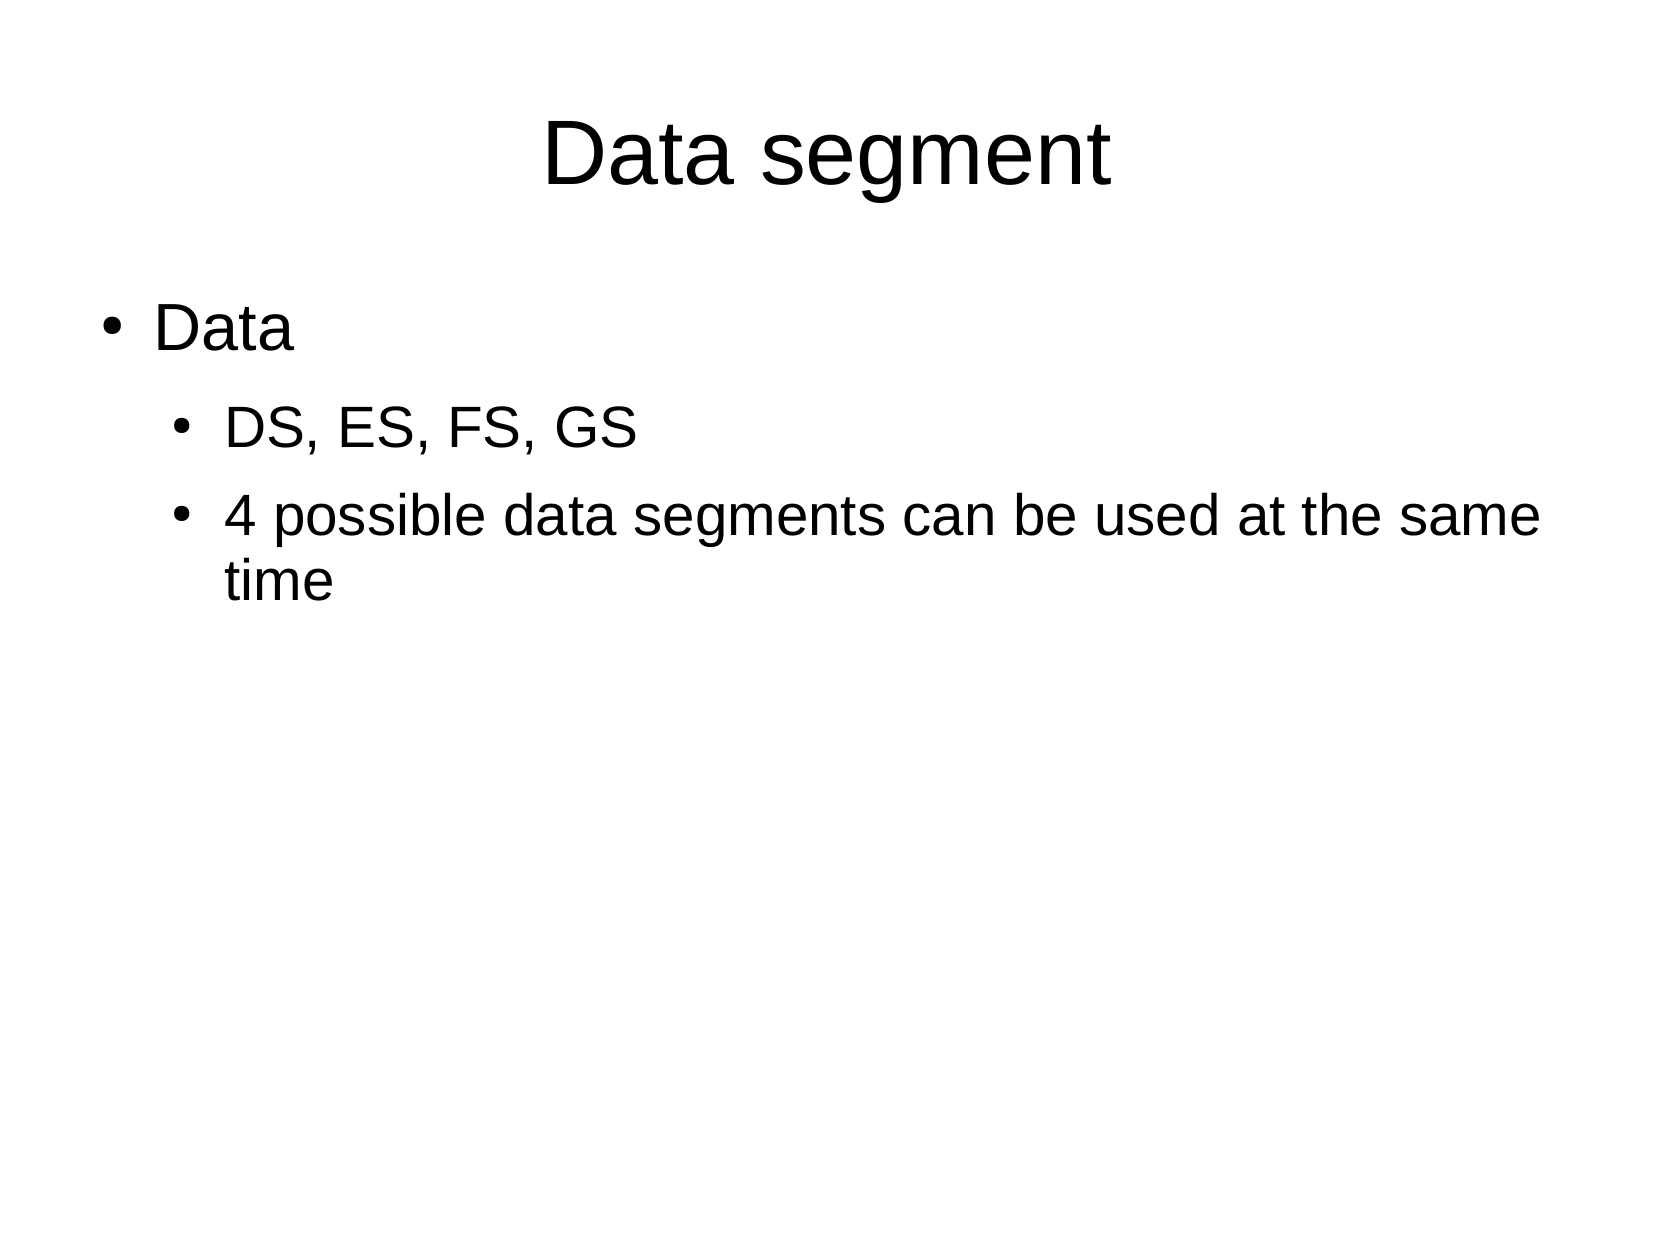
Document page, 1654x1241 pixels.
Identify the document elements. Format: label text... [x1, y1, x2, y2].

list Data DS, ES, FS, GS 4 possible data segments can be used at the same time [82, 290, 1571, 1010]
title Data segment [82, 49, 1571, 257]
